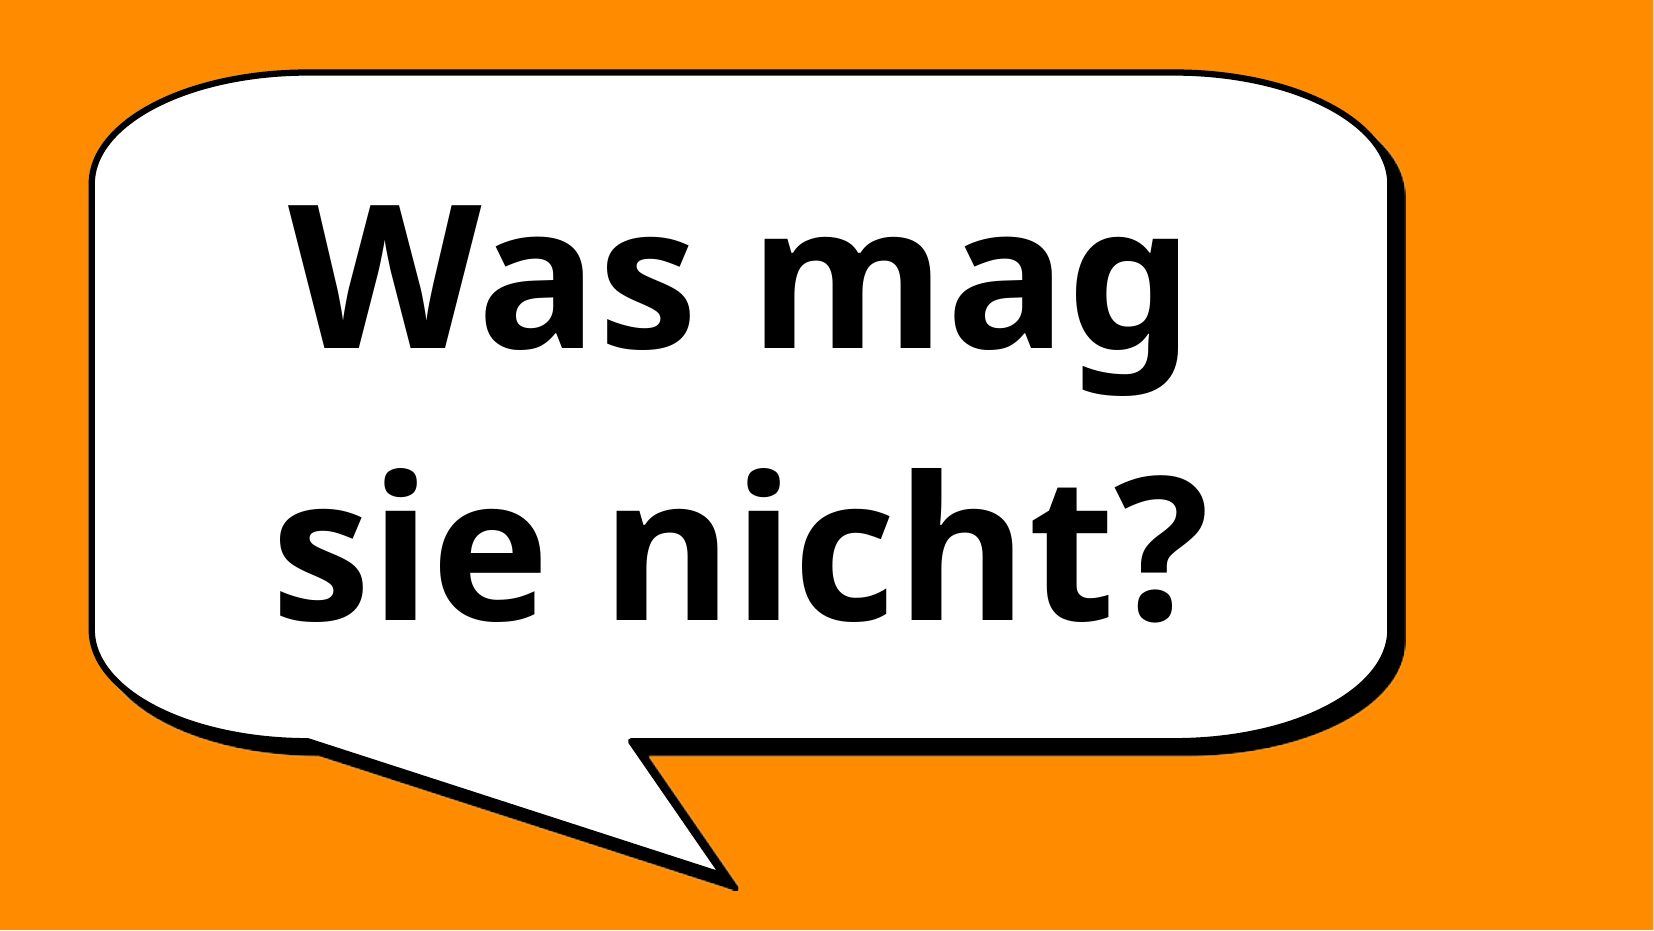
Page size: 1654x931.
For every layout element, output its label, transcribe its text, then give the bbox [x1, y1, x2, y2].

text_box Was mag sie nicht? [91, 72, 1391, 877]
